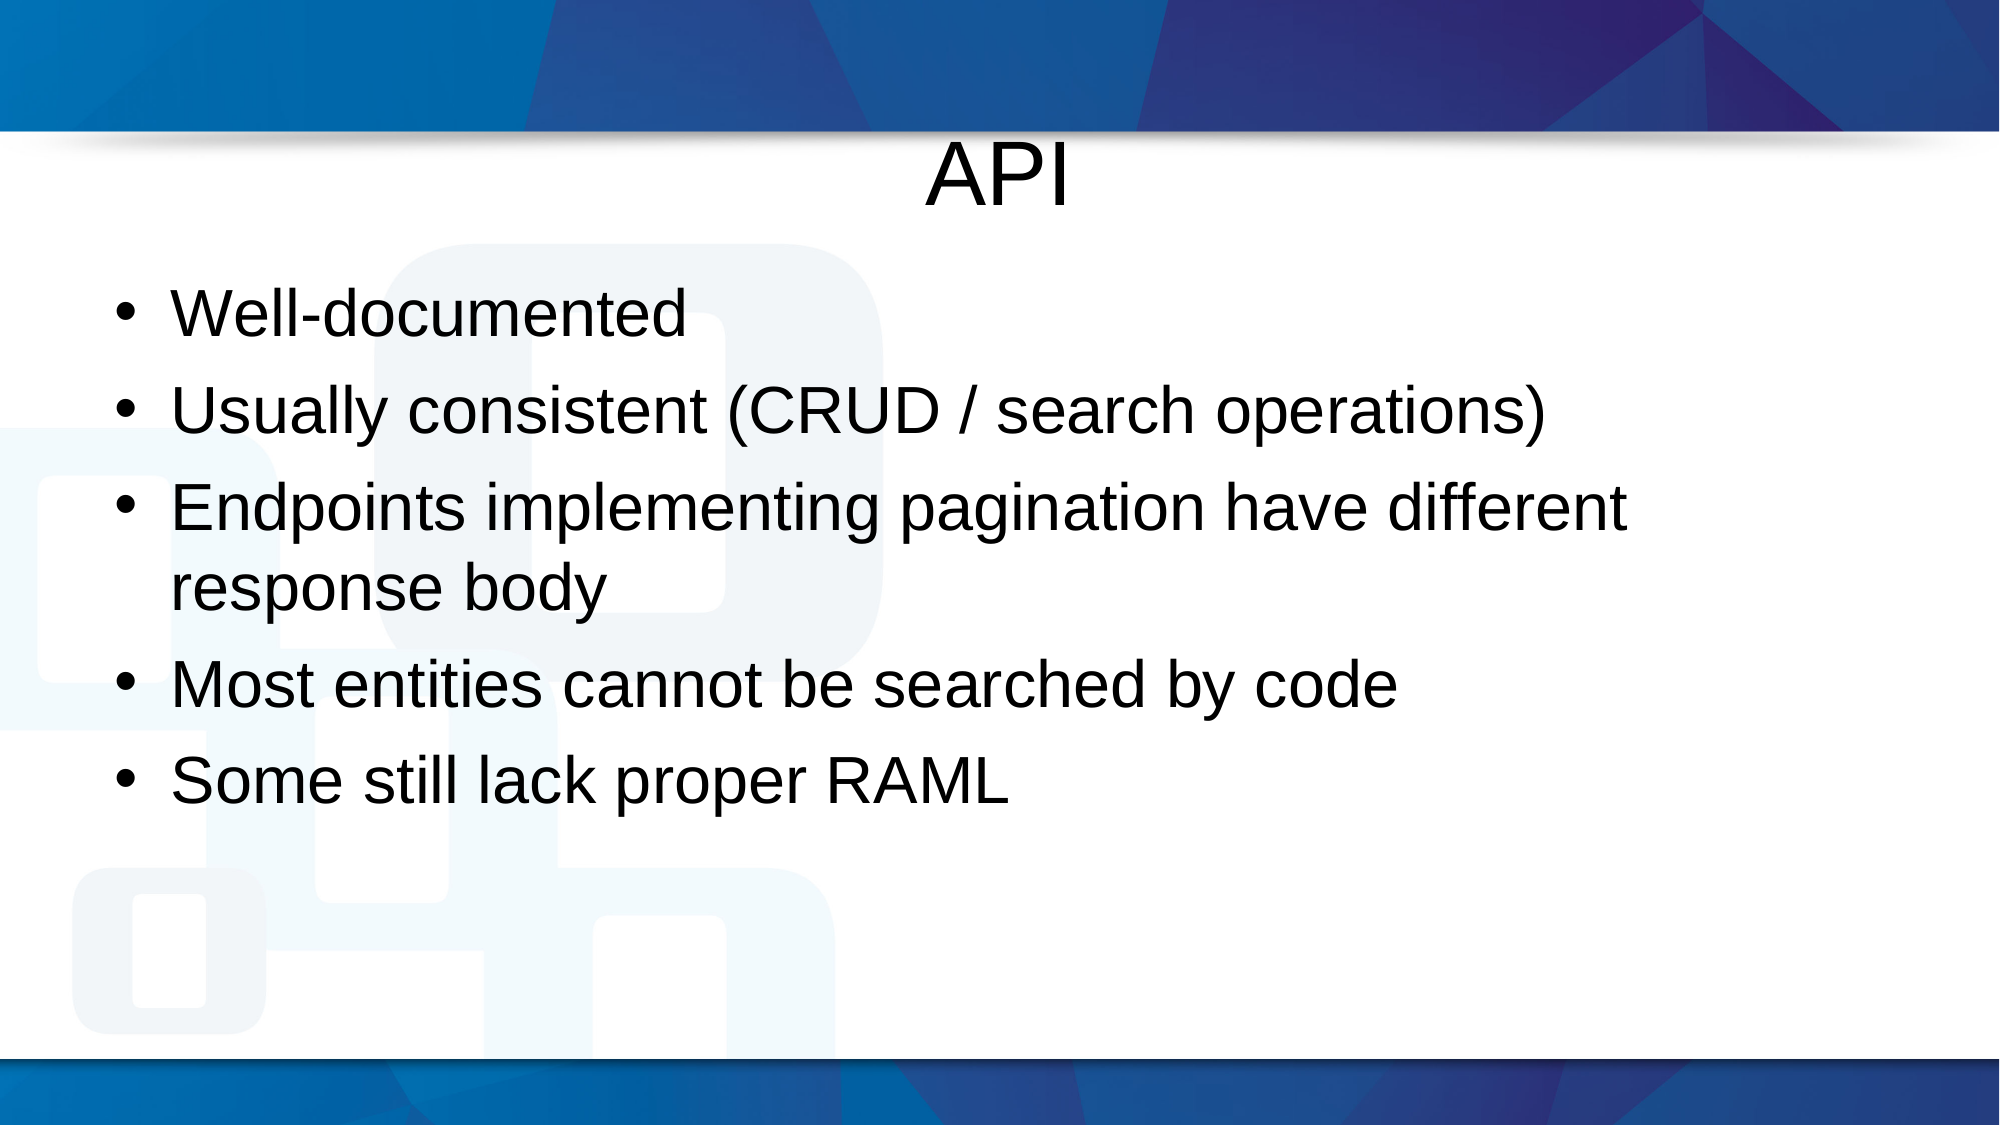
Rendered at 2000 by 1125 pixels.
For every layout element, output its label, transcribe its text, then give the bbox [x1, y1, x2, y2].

title API [99, 75, 1900, 262]
picture [0, 0, 2000, 1125]
list Well-documented Usually consistent (CRUD / search operations) Endpoints implementing pagination have different response body Most entities cannot be searched by code Some still lack proper RAML [99, 262, 1900, 1005]
